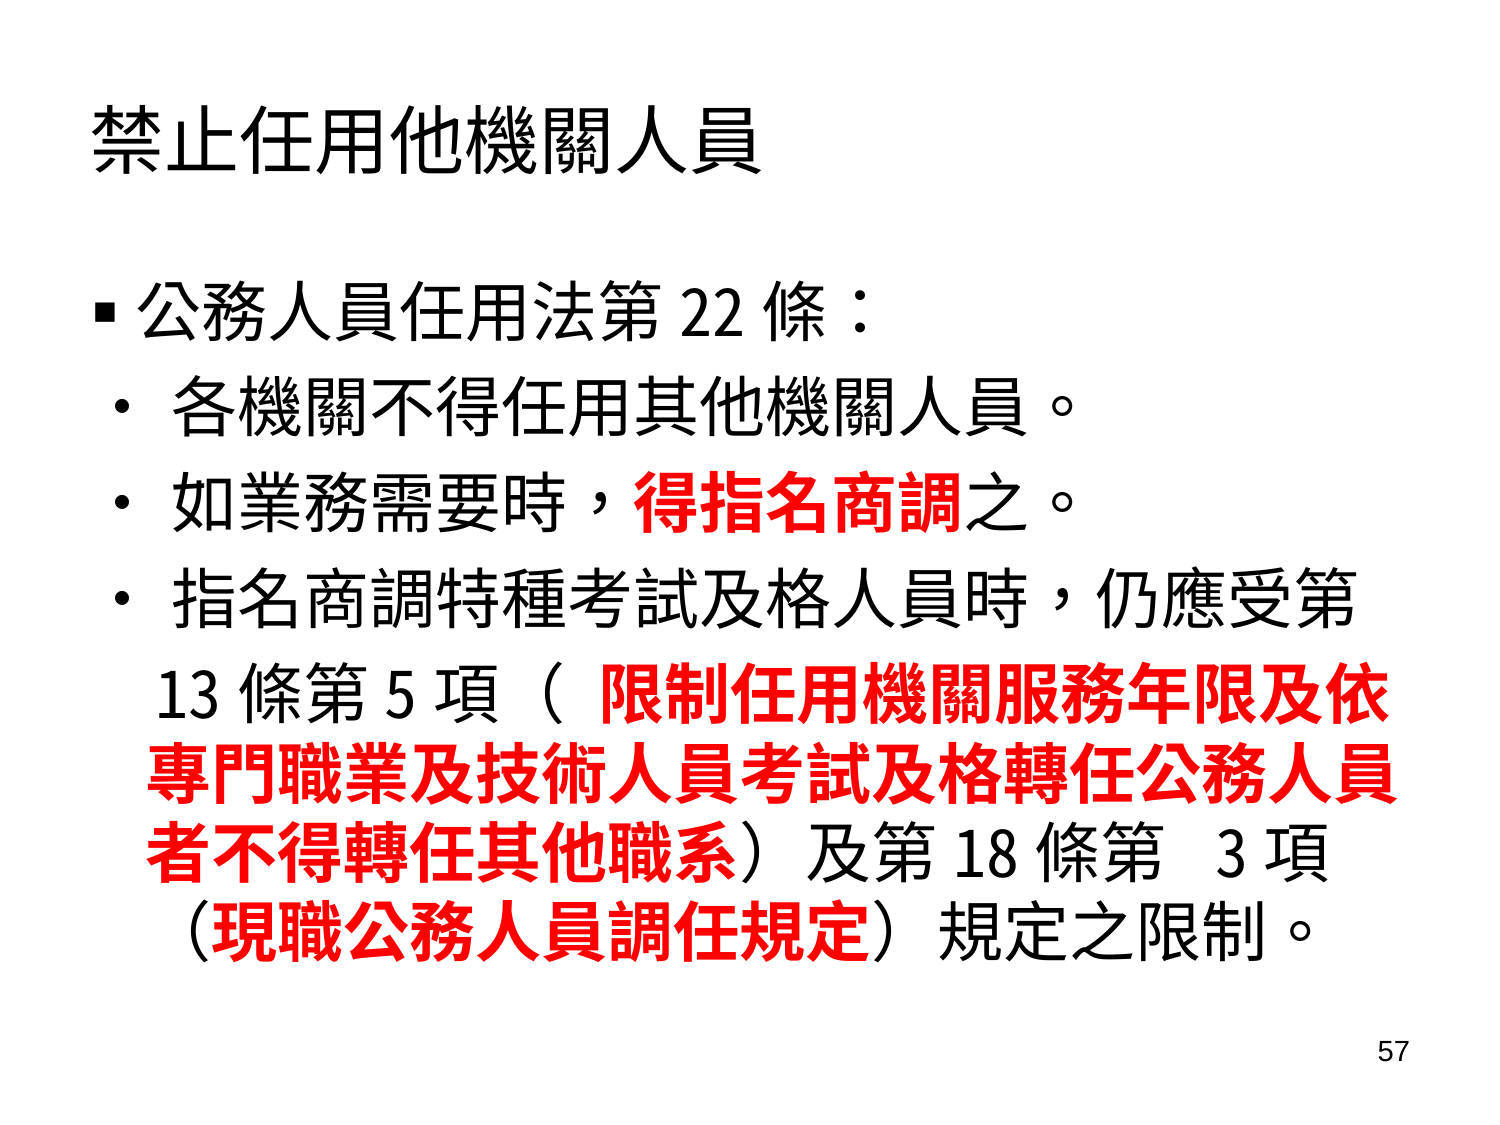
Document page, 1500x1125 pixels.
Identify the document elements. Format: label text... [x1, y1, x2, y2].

title 禁止任用他機關人員 [75, 45, 1426, 233]
list 公務人員任用法第22條： •各機關不得任用其他機關人員。 •如業務需要時，得指名商調之。 •指名商調特種考試及格人員時，仍應受第 13條第5項（ 限制任用機關服務年限及依專門職業及技術人員考試及格轉任公務人員者不得轉任其他職系）及第18條第 3項（現職公務人員調任規定）規定之限制。 [75, 262, 1426, 1005]
